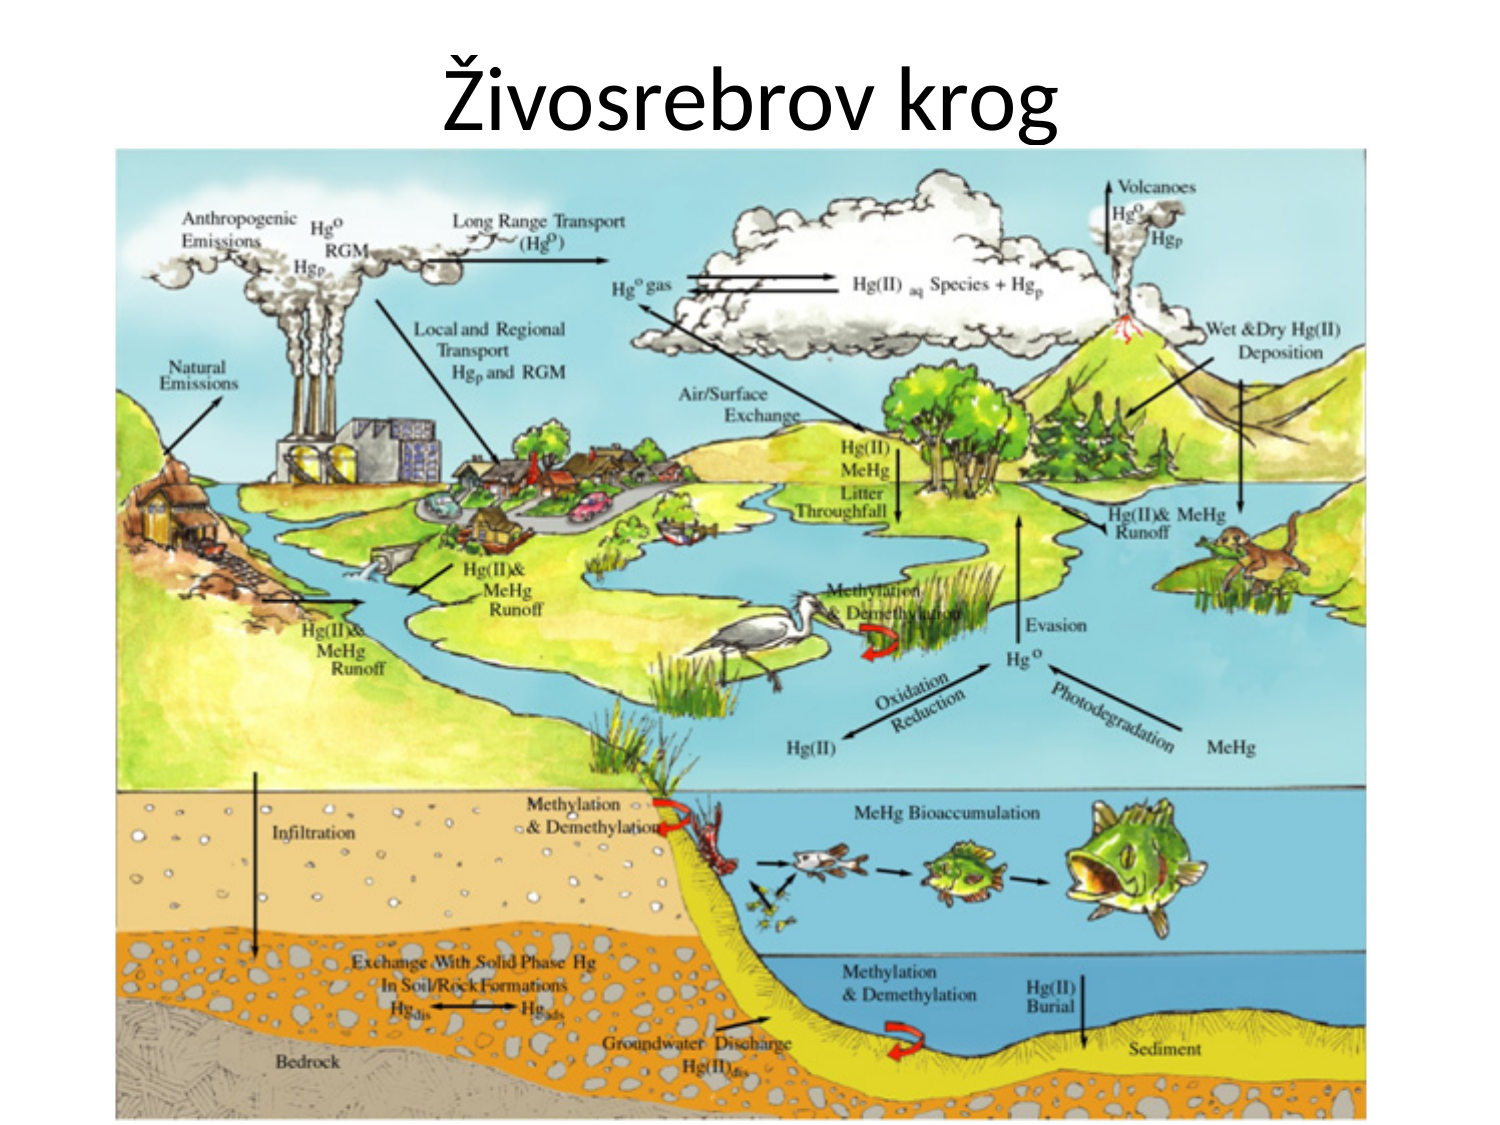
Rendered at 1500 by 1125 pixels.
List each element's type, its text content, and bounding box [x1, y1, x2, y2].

title Živosrebrov krog [76, 0, 1427, 188]
picture [112, 145, 1371, 1125]
